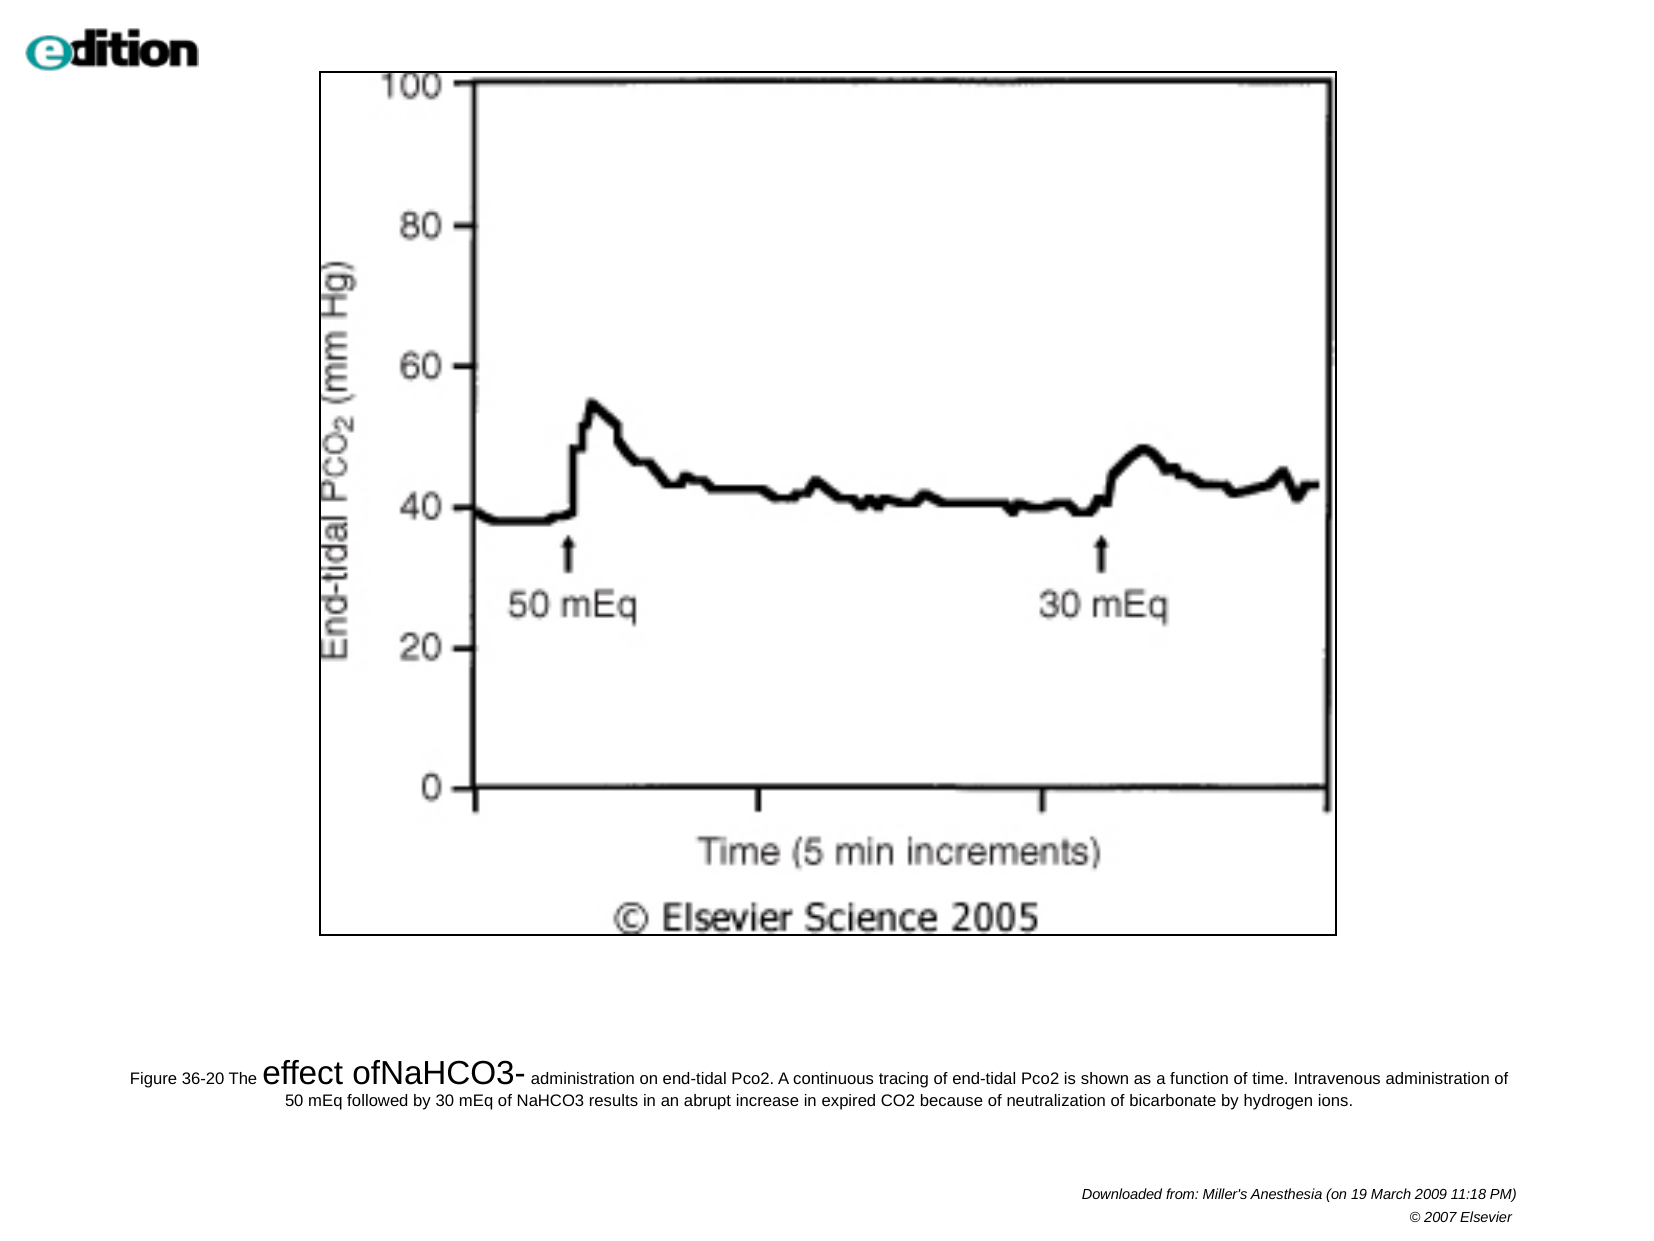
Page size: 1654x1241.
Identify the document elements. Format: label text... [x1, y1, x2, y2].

text_box Downloaded from: Miller's Anesthesia (on 19 March 2009 11:18 PM) [724, 1178, 1532, 1211]
picture [19, 20, 199, 78]
text_box Figure 36-20 The effect ofNaHCO3- administration on end-tidal Pco2. A continuous tracing of end-tidal Pco2 is shown as a function of time. Intravenous administration of 50 mEq followed by 30 mEq of NaHCO3 results in an abrupt increase in expired CO2 because of neutralization of bicarbonate by hydrogen ions. [110, 1046, 1530, 1118]
picture [320, 72, 1336, 935]
text_box © 2007 Elsevier [723, 1201, 1531, 1234]
